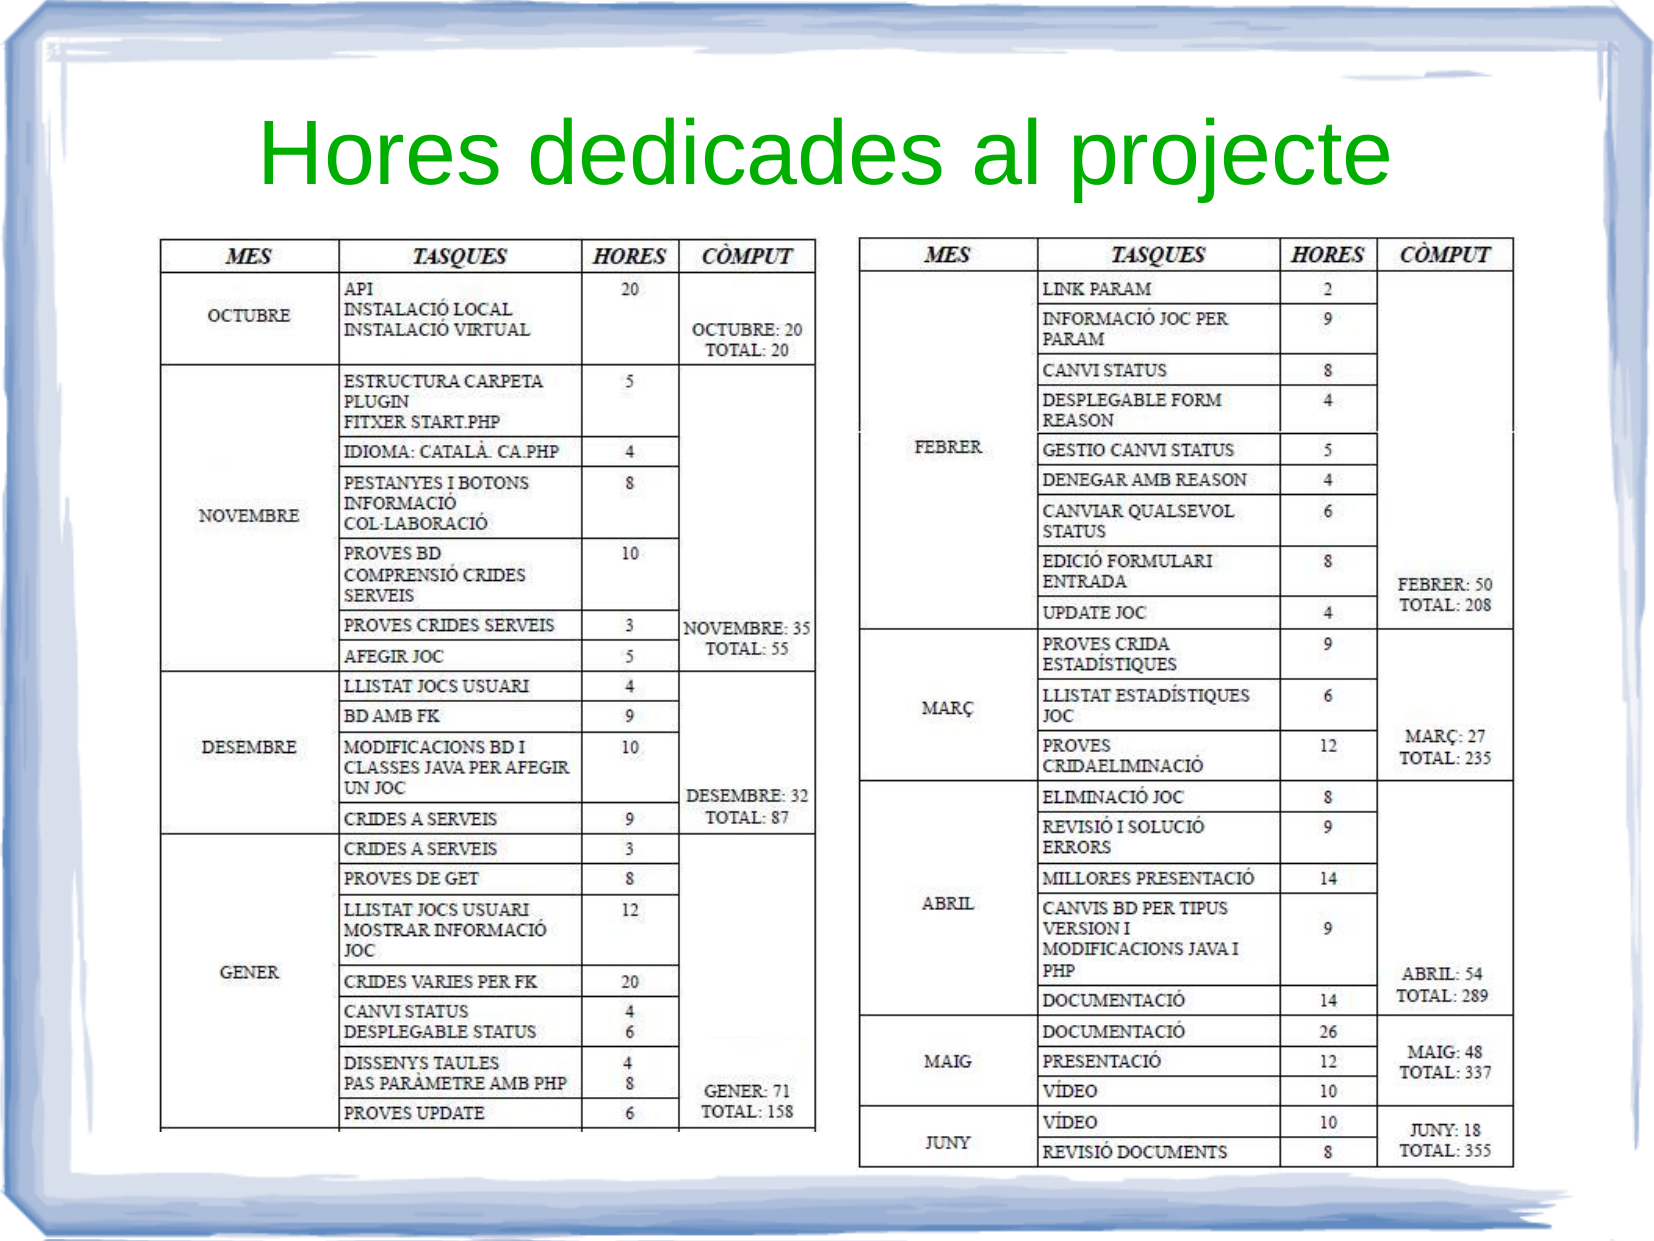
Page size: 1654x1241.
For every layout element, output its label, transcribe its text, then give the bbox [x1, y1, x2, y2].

picture [0, 0, 1654, 1241]
title Hores dedicades al projecte [82, 56, 1571, 250]
